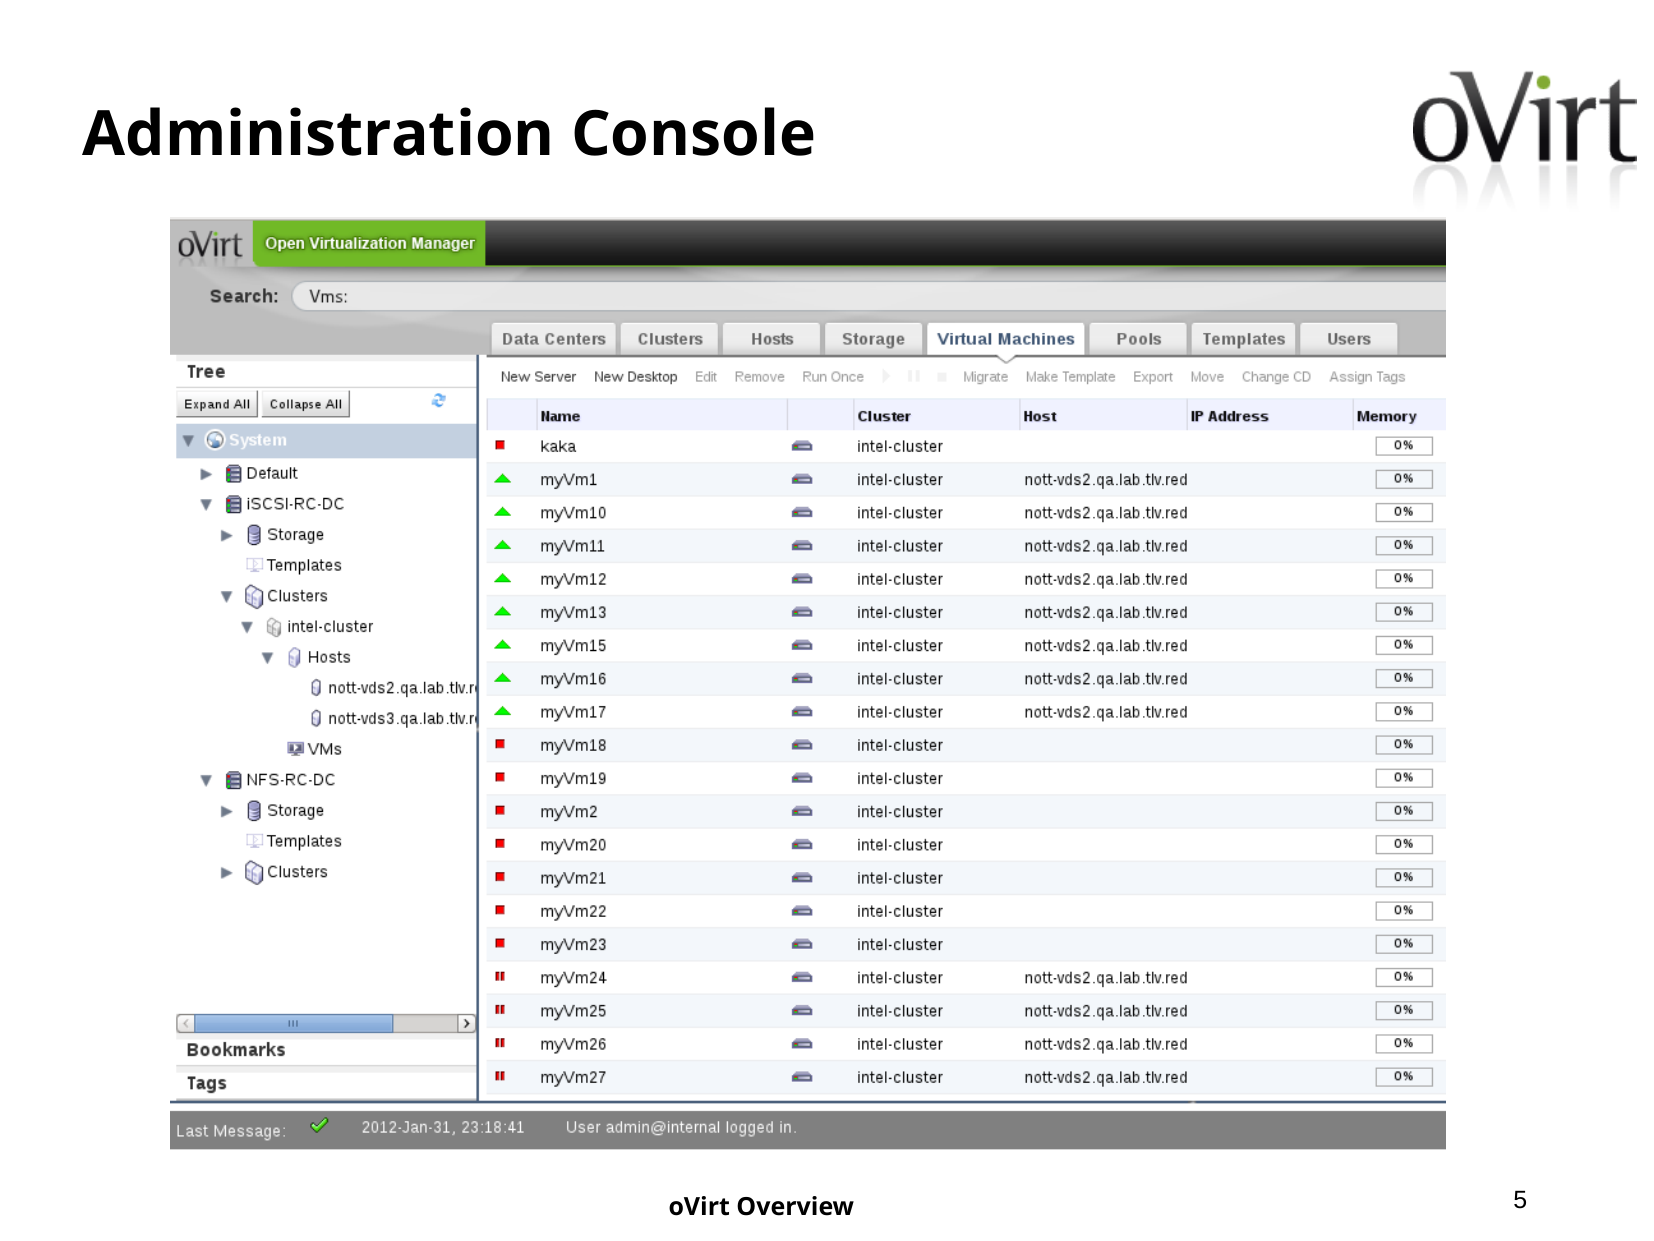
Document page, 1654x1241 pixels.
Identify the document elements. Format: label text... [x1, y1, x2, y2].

title Administration Console [82, 37, 1303, 226]
picture [1413, 63, 1637, 212]
picture [170, 217, 1446, 1152]
